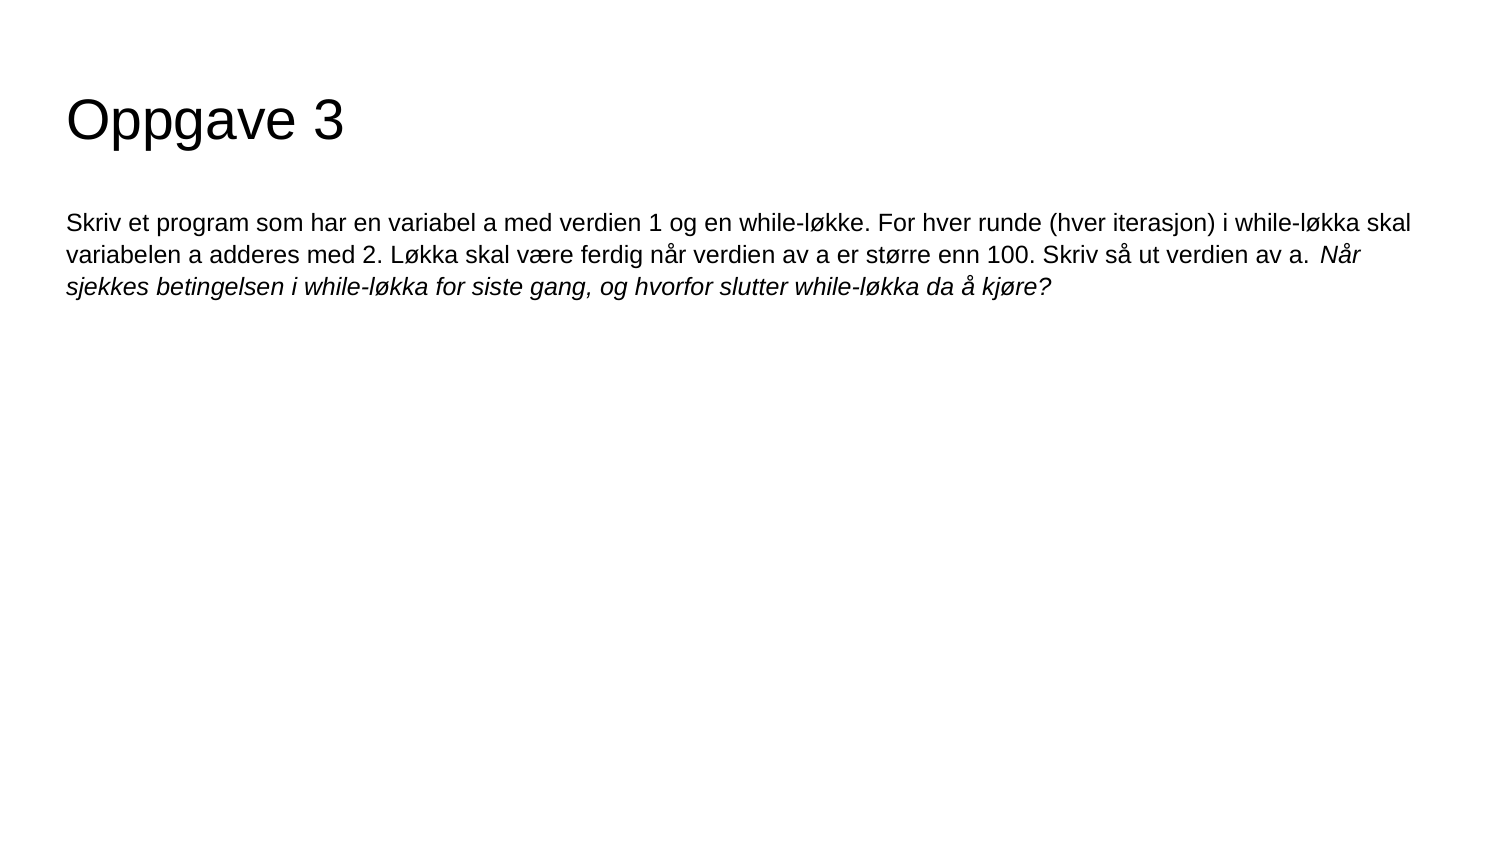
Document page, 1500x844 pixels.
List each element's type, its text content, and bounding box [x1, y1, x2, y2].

list Skriv et program som har en variabel a med verdien 1 og en while-løkke. For hver runde (hver iterasjon) i while-løkka skal variabelen a adderes med 2. Løkka skal være ferdig når verdien av a er større enn 100. Skriv så ut verdien av a. Når sjekkes betingelsen i while-løkka for siste gang, og hvorfor slutter while-løkka da å kjøre? [51, 189, 1449, 750]
title Oppgave 3 [51, 72, 1449, 167]
